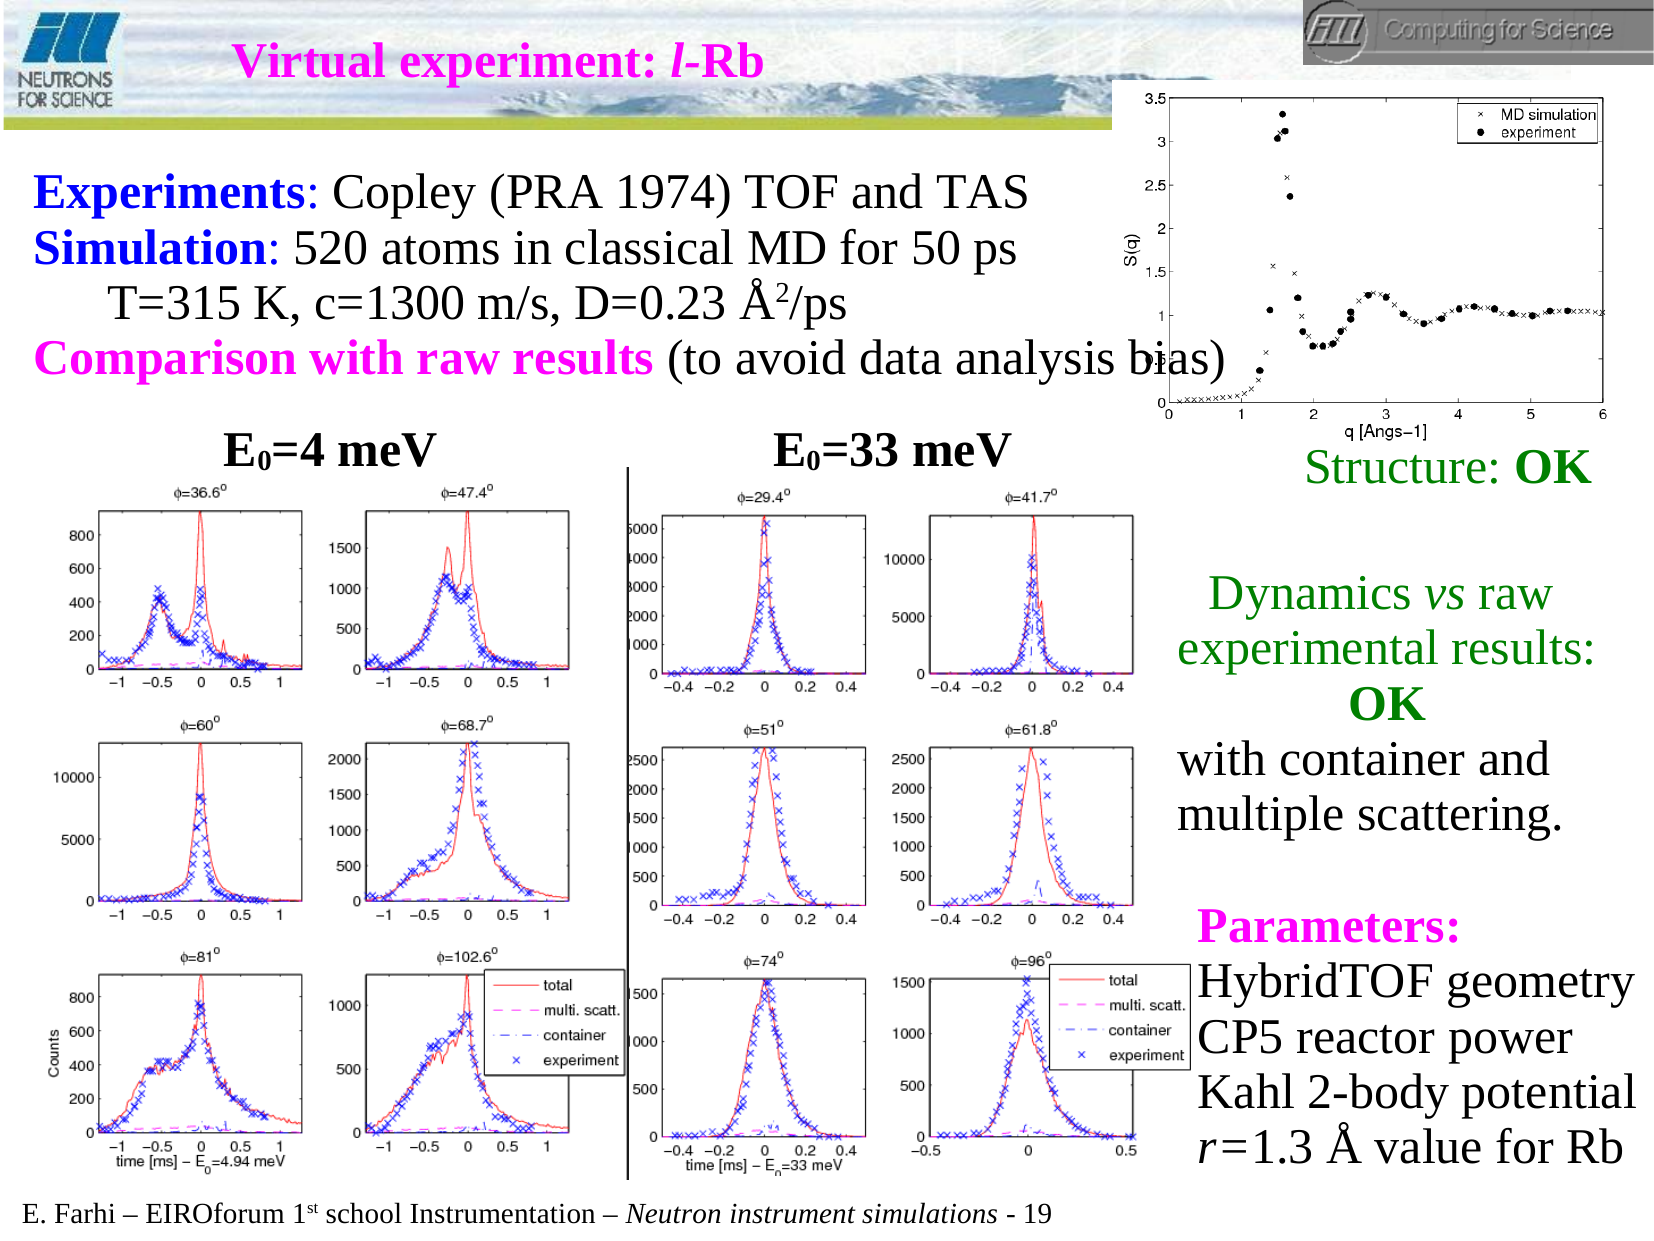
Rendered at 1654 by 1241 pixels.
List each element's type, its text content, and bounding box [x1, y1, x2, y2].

text_box Experiments: Copley (PRA 1974) TOF and TAS Simulation: 520 atoms in classical MD for 50 ps T=315 K, c=1300 m/s, D=0.23 Å2/ps Comparison with raw results (to avoid data analysis bias) [33, 164, 1227, 388]
text_box Dynamics vs raw experimental results: OK with container and multiple scattering. [1177, 564, 1598, 842]
text_box Virtual experiment: l-Rb [231, 32, 766, 89]
text_box E0=4 meV [223, 421, 510, 494]
text_box Structure: OK [1304, 438, 1593, 494]
picture [36, 467, 1191, 1180]
text_box Parameters: HybridTOF geometry CP5 reactor power Kahl 2-body potential r=1.3 Å value for Rb [1197, 898, 1638, 1175]
text_box E0=33 meV [773, 421, 1059, 494]
picture [3, 0, 1654, 443]
